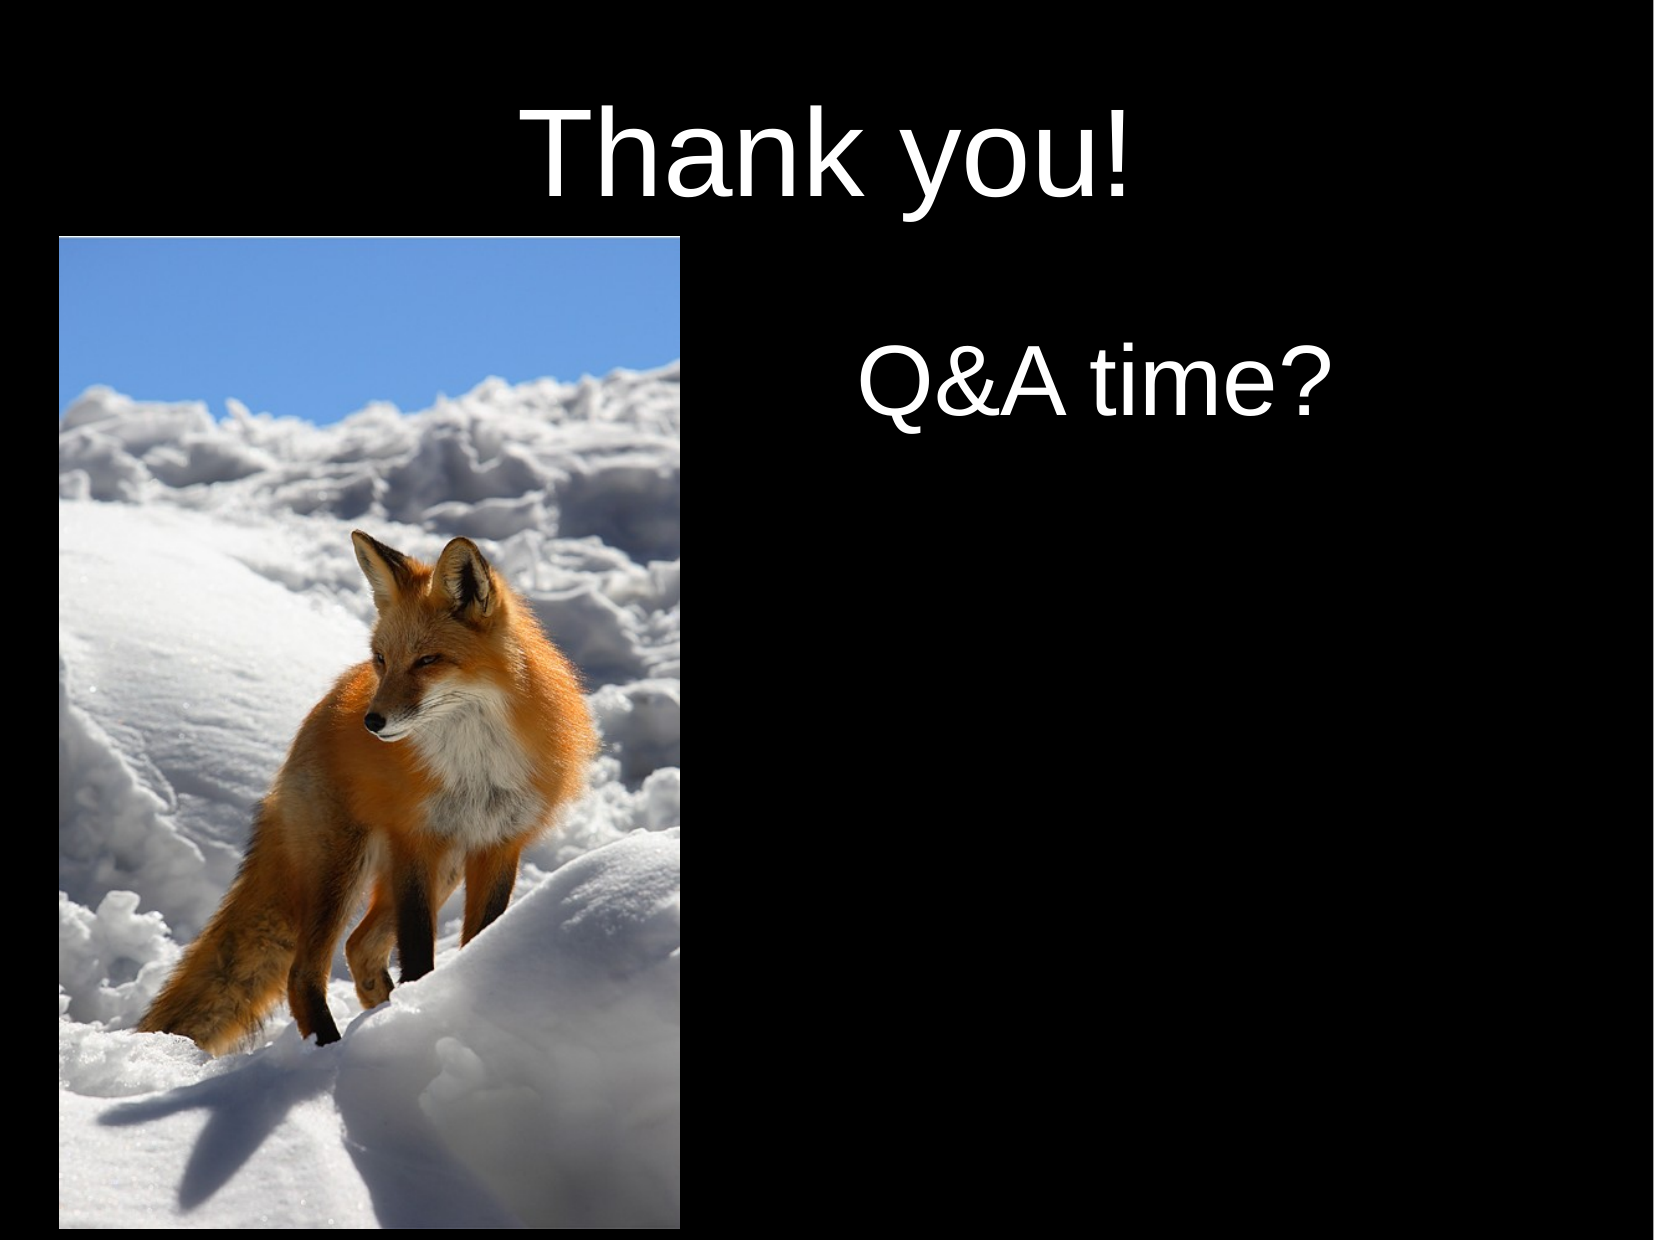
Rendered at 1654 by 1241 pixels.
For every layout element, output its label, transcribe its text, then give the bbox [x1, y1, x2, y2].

list Q&A time? [838, 324, 1565, 473]
title Thank you! [82, 49, 1571, 257]
picture [59, 236, 680, 1229]
